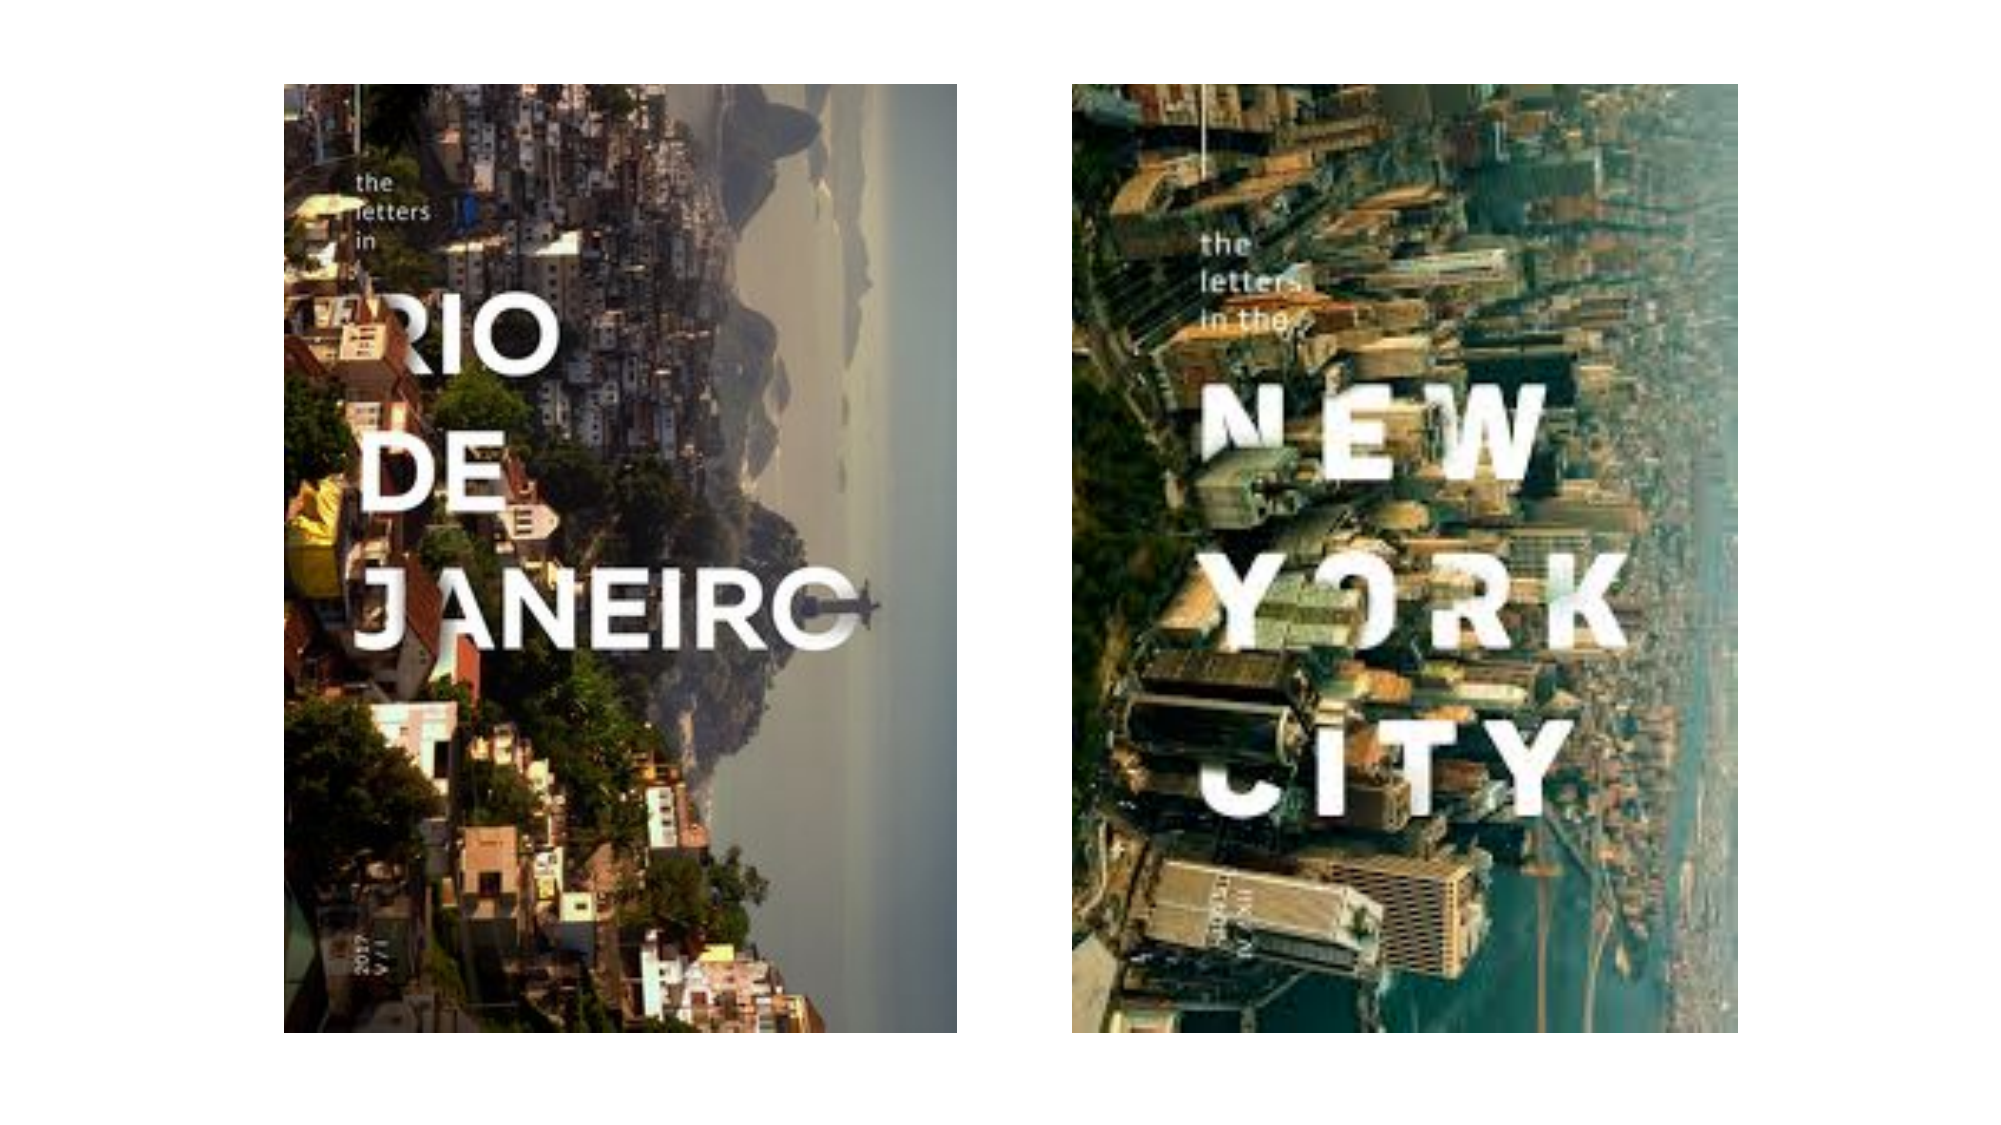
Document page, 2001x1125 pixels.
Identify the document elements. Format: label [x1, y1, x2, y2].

picture [284, 84, 957, 1033]
picture [1072, 84, 1738, 1033]
